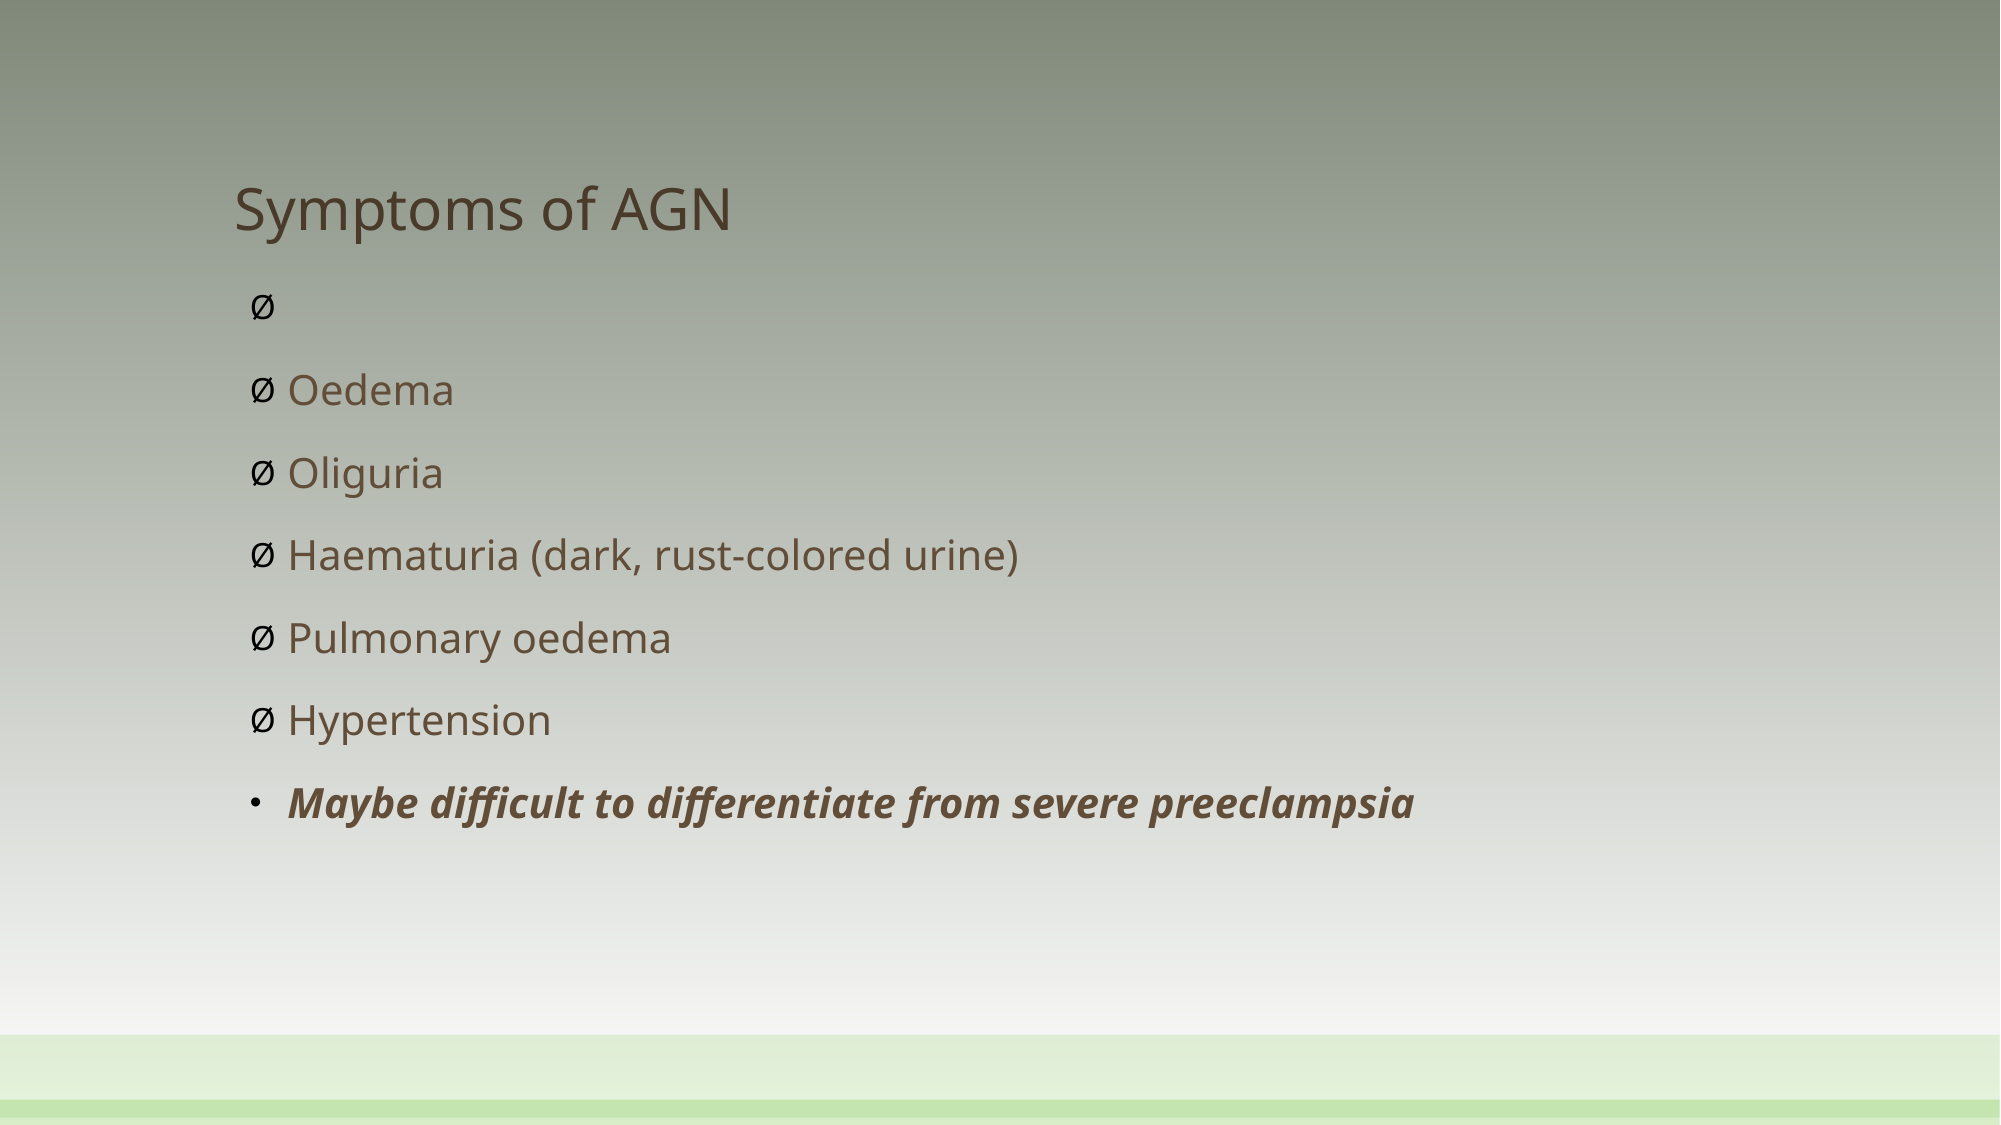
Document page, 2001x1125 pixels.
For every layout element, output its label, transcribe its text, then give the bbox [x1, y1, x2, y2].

title Symptoms of AGN [219, 71, 1780, 251]
list Oedema Oliguria Haematuria (dark, rust-colored urine) Pulmonary oedema Hypertension Maybe difficult to differentiate from severe preeclampsia [219, 274, 1780, 987]
